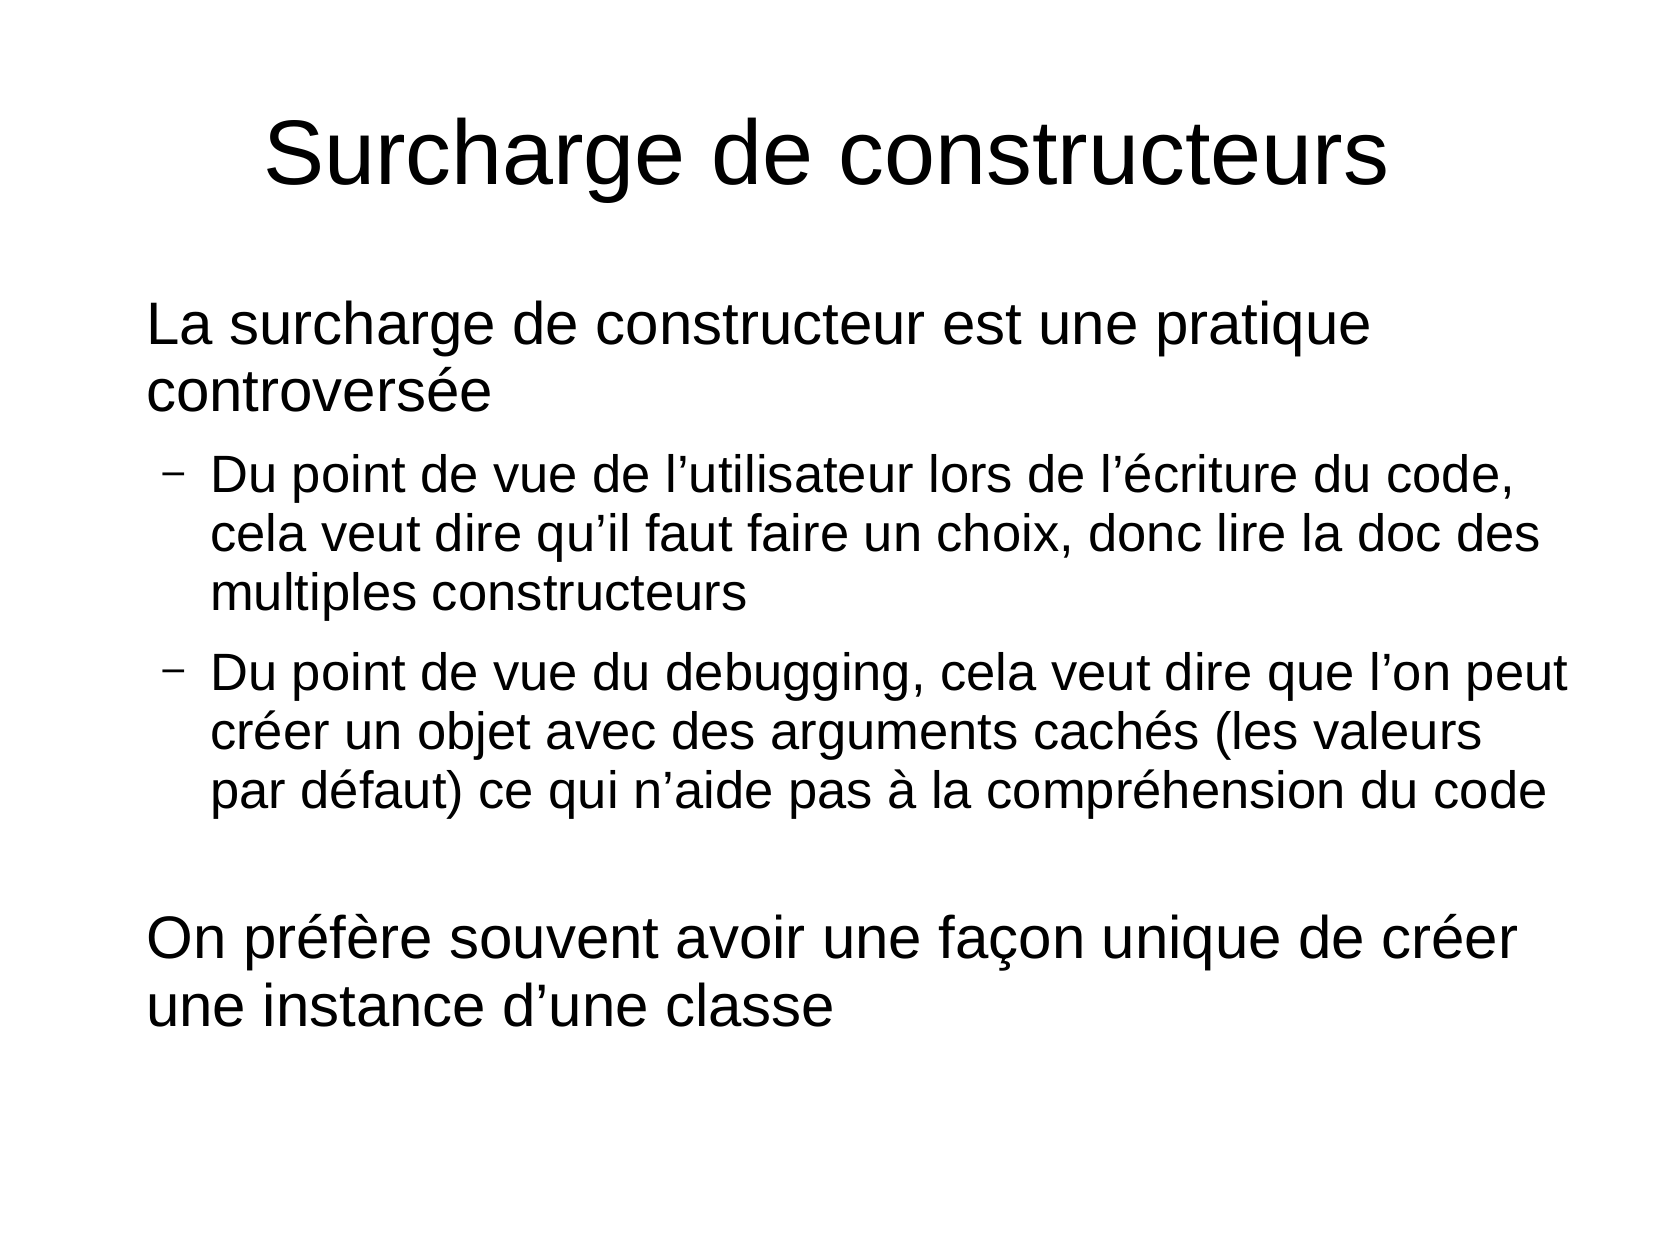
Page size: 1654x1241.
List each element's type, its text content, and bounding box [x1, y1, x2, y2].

list La surcharge de constructeur est une pratique controversée Du point de vue de l’utilisateur lors de l’écriture du code, cela veut dire qu’il faut faire un choix, donc lire la doc des multiples constructeurs Du point de vue du debugging, cela veut dire que l’on peut créer un objet avec des arguments cachés (les valeurs par défaut) ce qui n’aide pas à la compréhension du code On préfère souvent avoir une façon unique de créer une instance d’une classe [82, 290, 1571, 1081]
title Surcharge de constructeurs [82, 49, 1571, 257]
